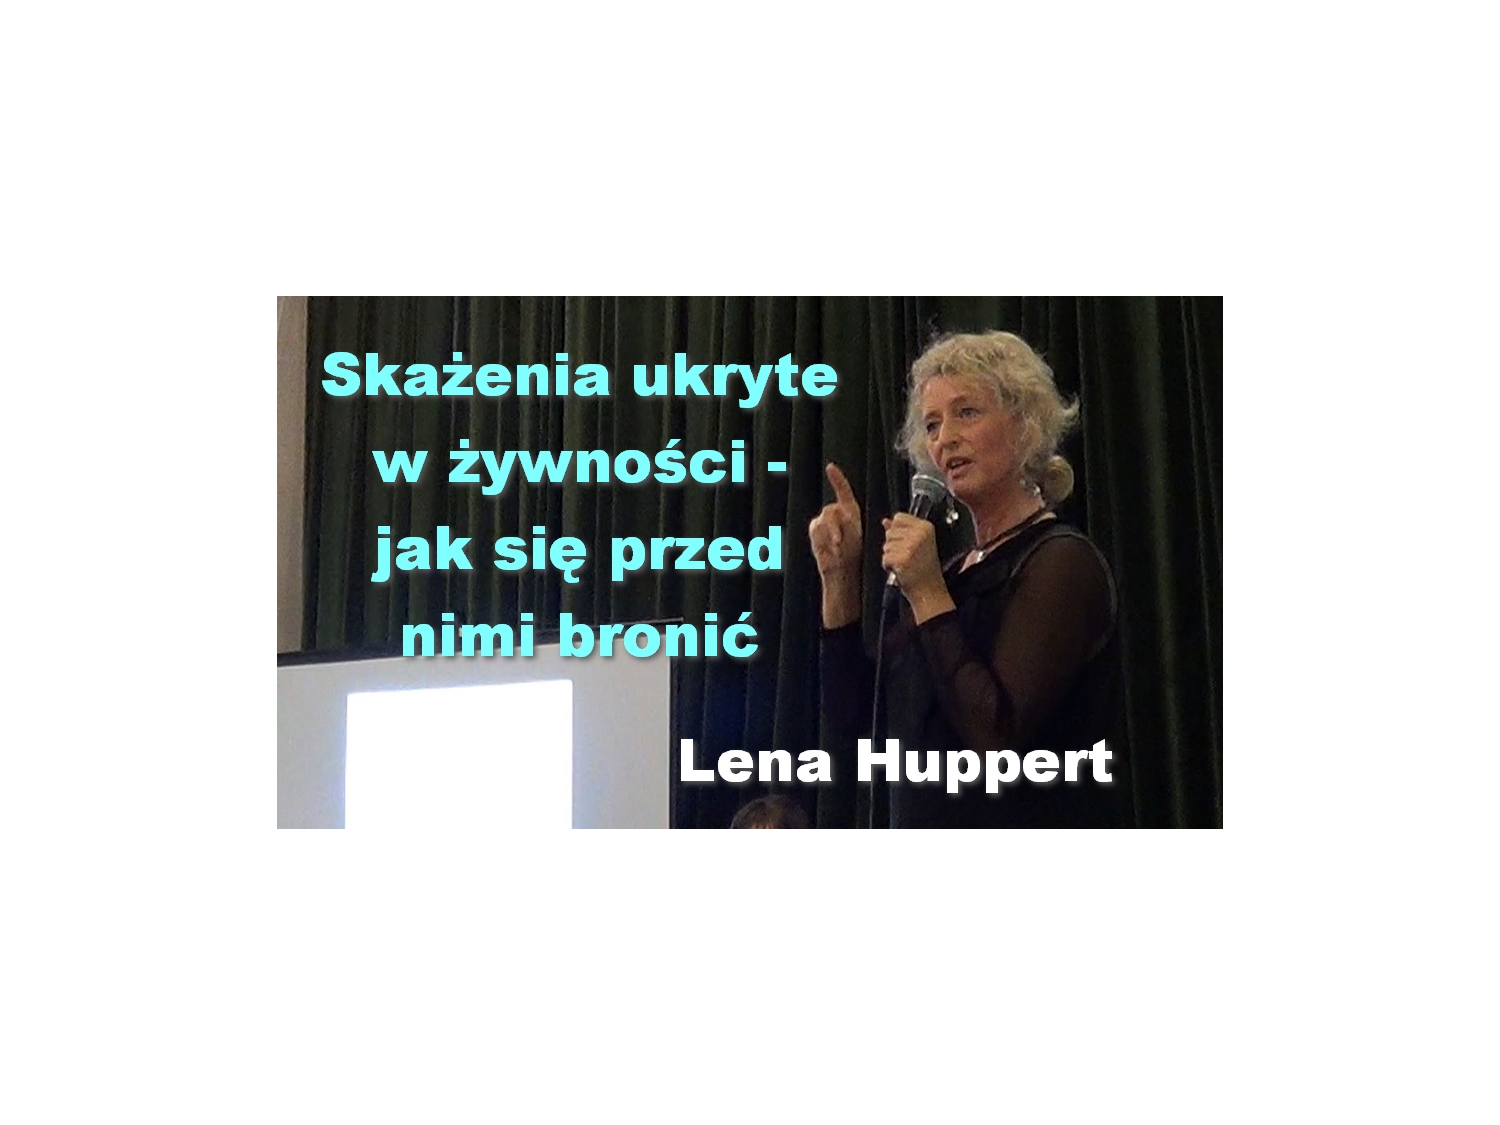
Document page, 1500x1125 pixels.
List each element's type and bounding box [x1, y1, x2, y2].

picture [277, 296, 1223, 829]
